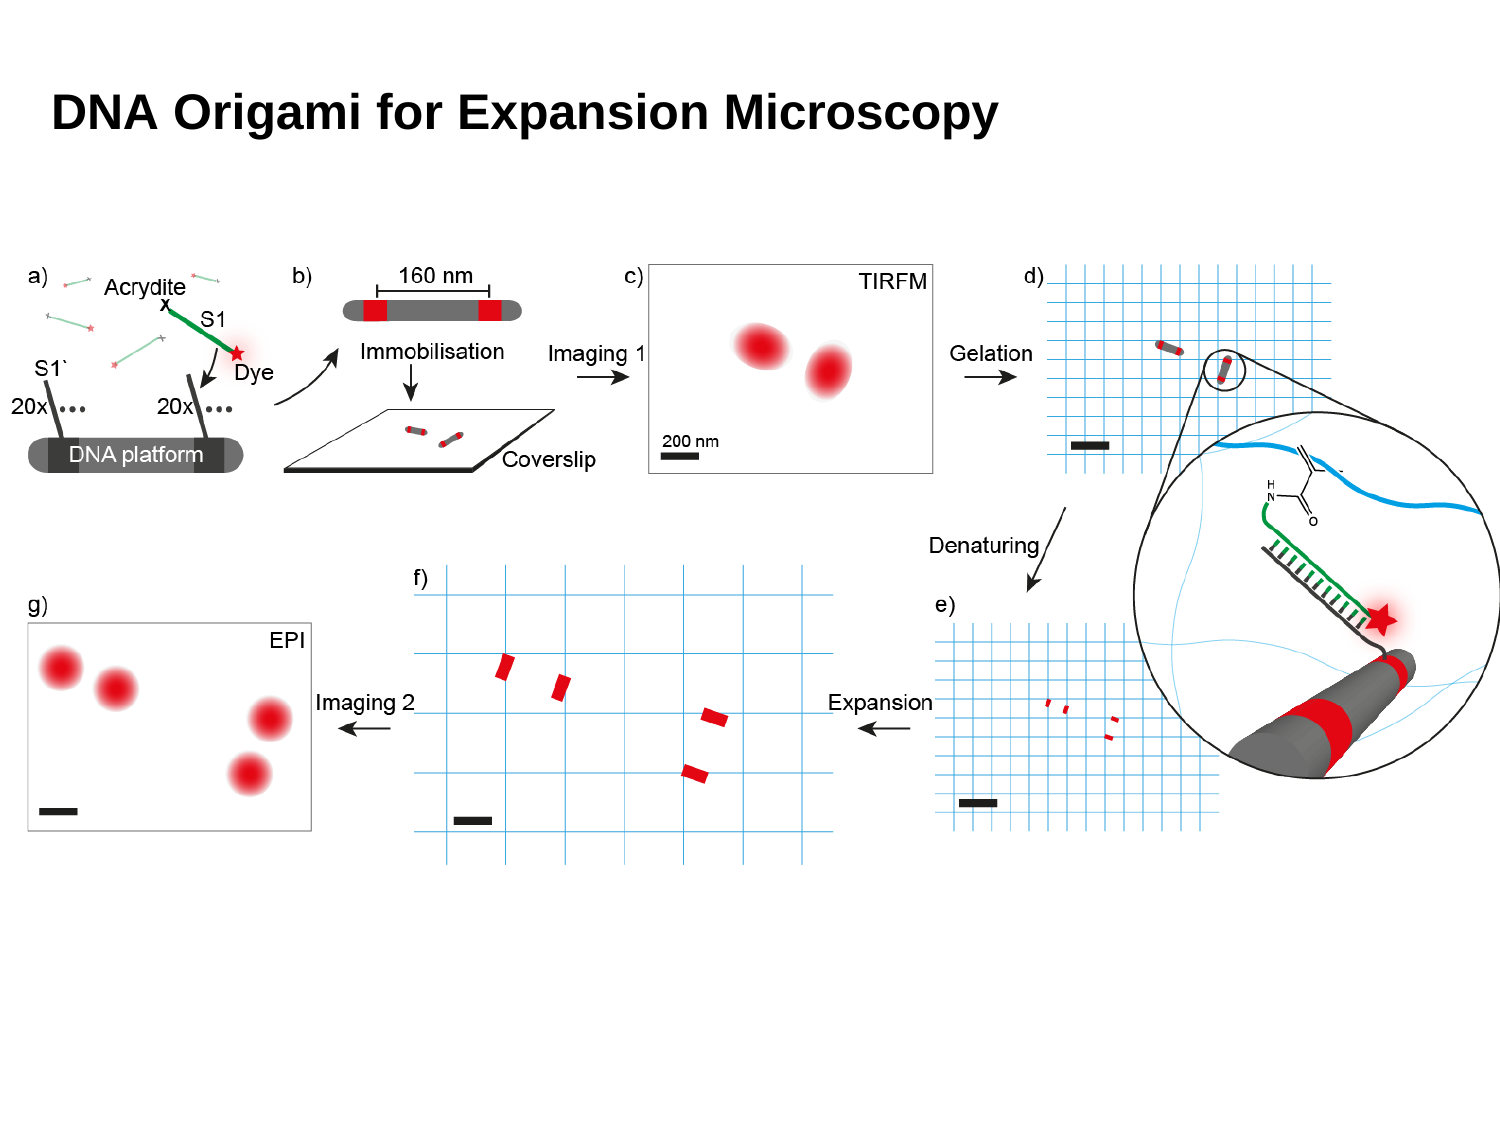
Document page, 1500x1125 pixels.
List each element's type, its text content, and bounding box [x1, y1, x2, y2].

title DNA Origami for Expansion Microscopy [31, 27, 1469, 152]
picture [11, 264, 1500, 866]
